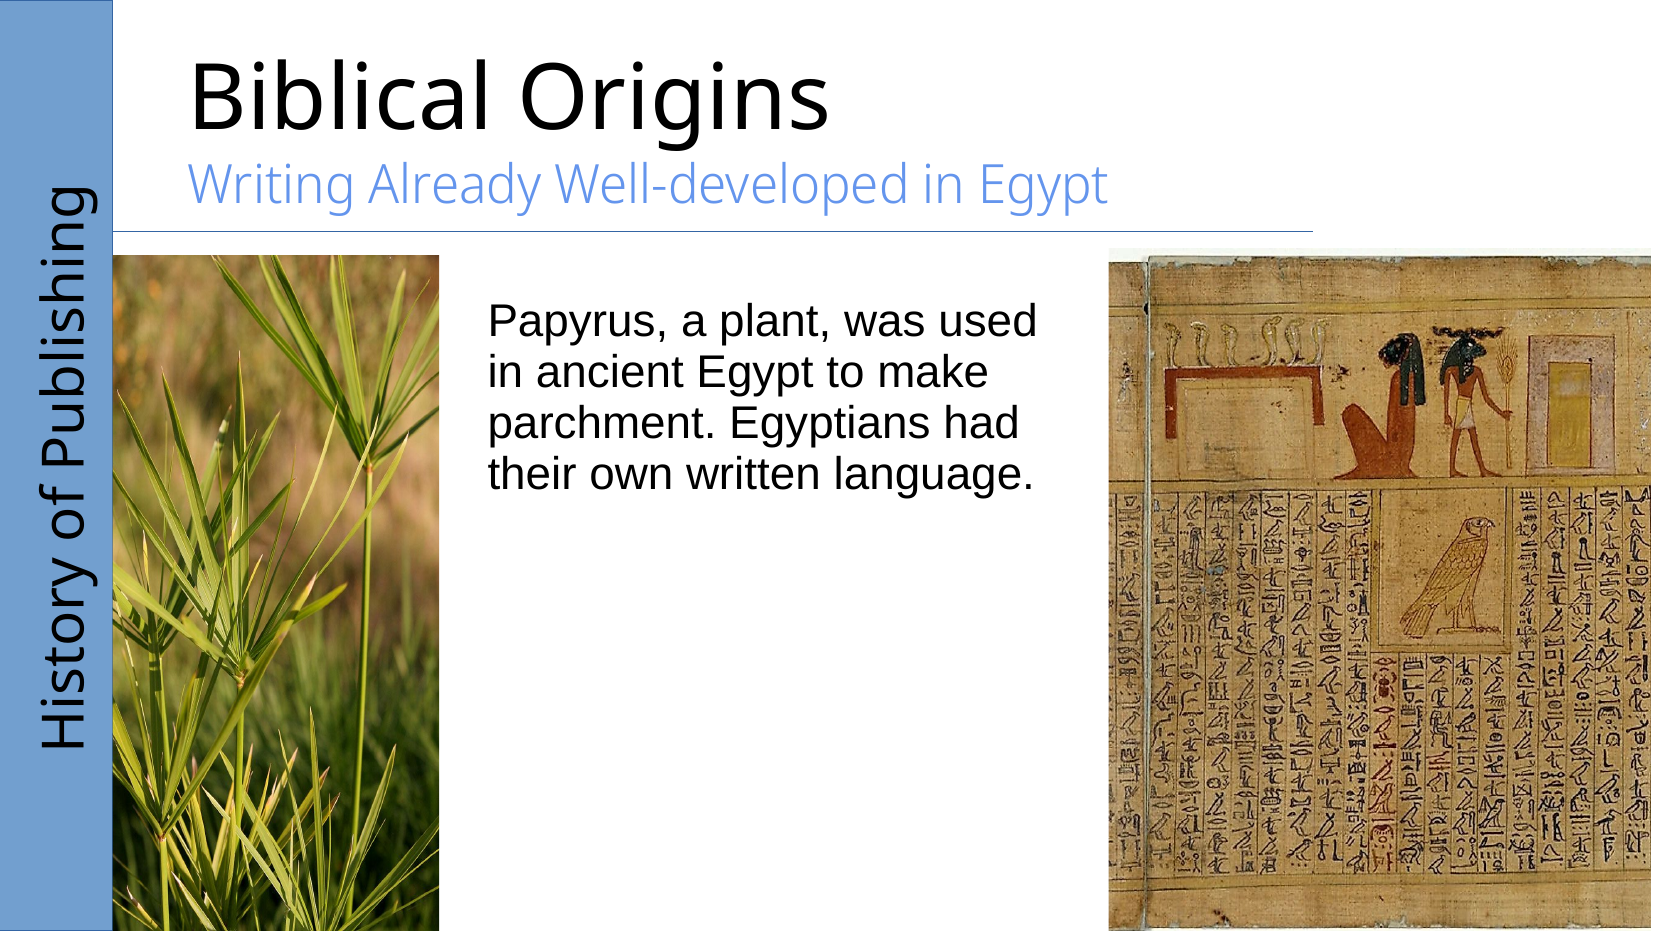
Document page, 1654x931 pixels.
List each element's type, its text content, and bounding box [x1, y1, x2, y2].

text_box Papyrus, a plant, was used in ancient Egypt to make parchment. Egyptians had their own written language. [487, 294, 1051, 863]
picture [112, 255, 440, 931]
title Biblical Origins [187, 33, 1571, 125]
text_box [0, 0, 113, 931]
title Writing Already Well-developed in Egypt [187, 125, 1571, 239]
text_box History of Publishing [13, 37, 105, 901]
picture [1108, 248, 1651, 931]
